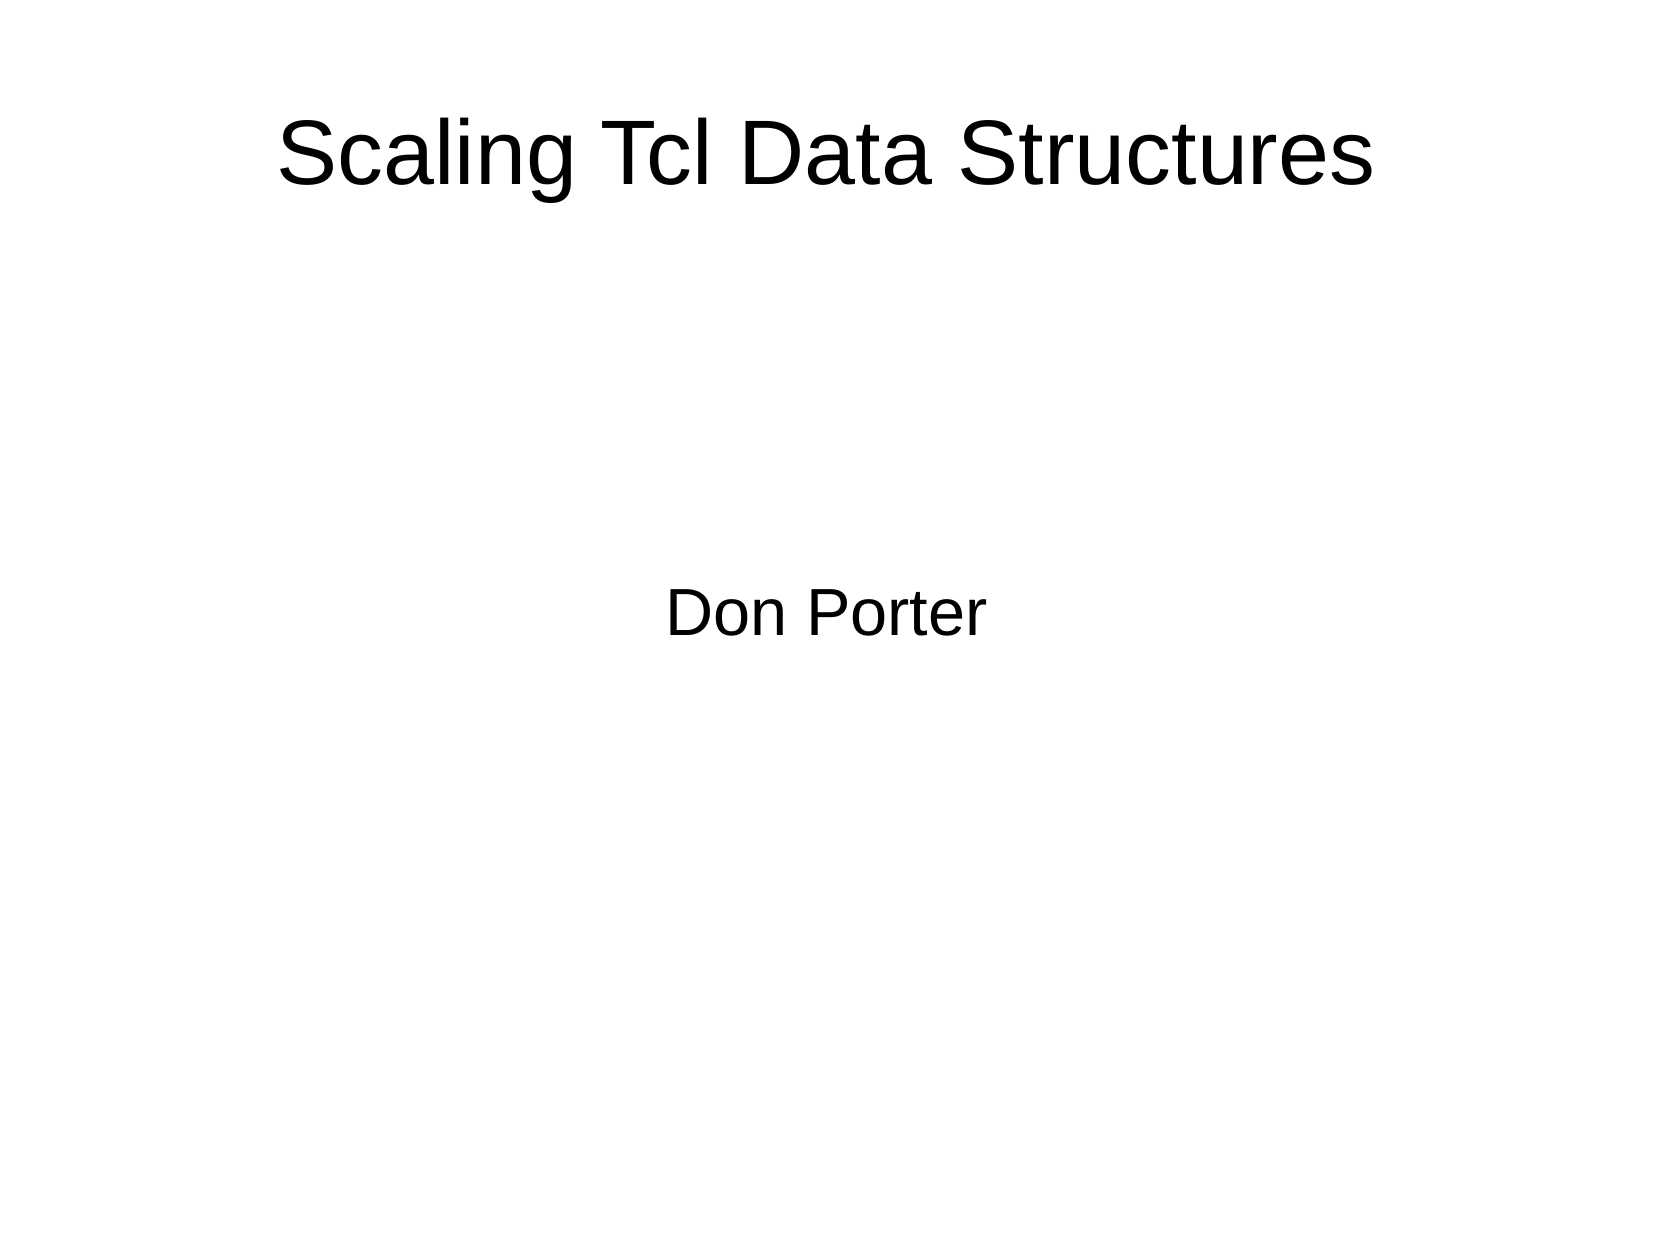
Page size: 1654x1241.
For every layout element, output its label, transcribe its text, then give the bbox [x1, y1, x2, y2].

subtitle Don Porter [82, 290, 1571, 1010]
title Scaling Tcl Data Structures [82, 49, 1571, 257]
